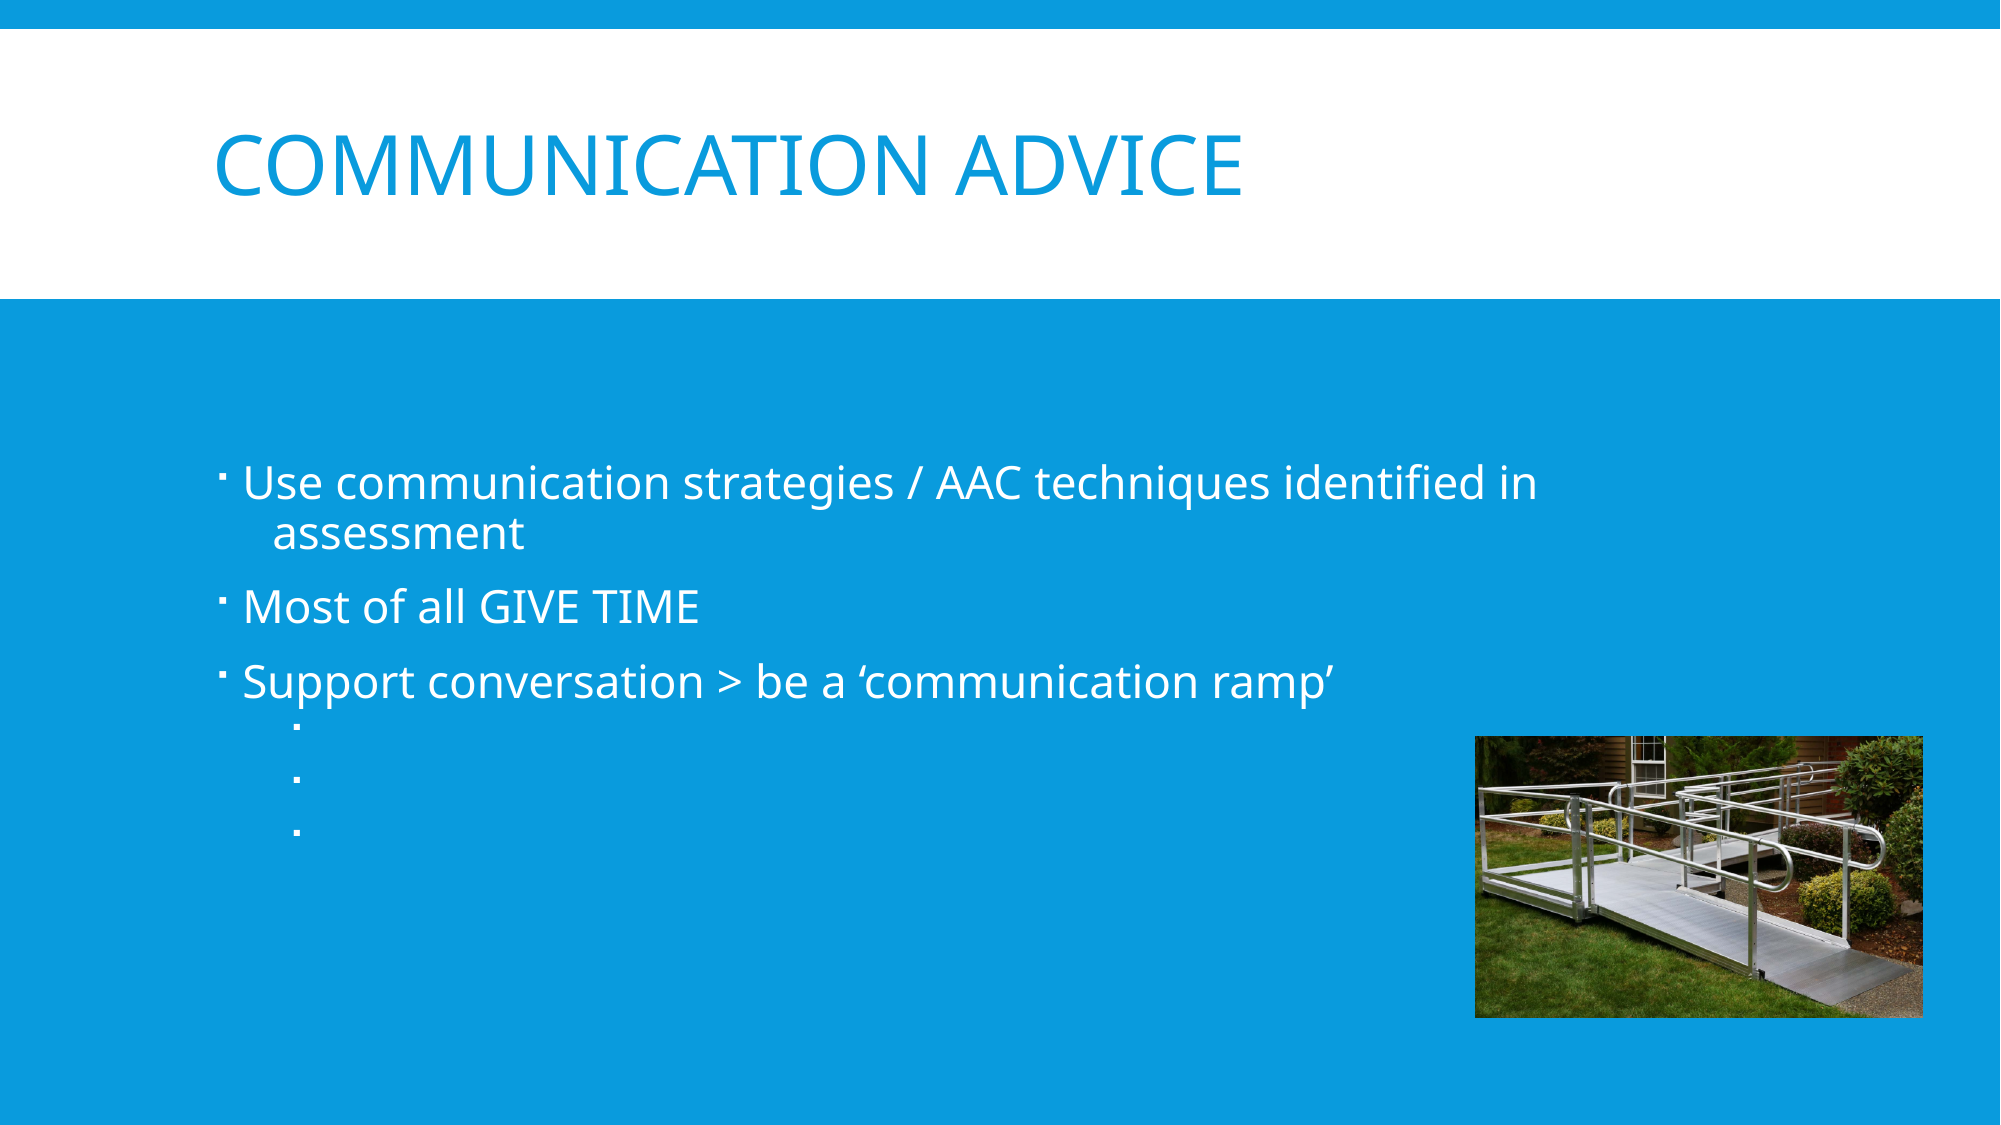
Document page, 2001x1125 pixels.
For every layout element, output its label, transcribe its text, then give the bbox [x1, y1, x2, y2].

title Communication advice [197, 46, 1803, 294]
list Use communication strategies / AAC techniques identified in assessment Most of all GIVE TIME Support conversation > be a ‘communication ramp’ [197, 452, 1568, 878]
picture [1476, 737, 1922, 1017]
